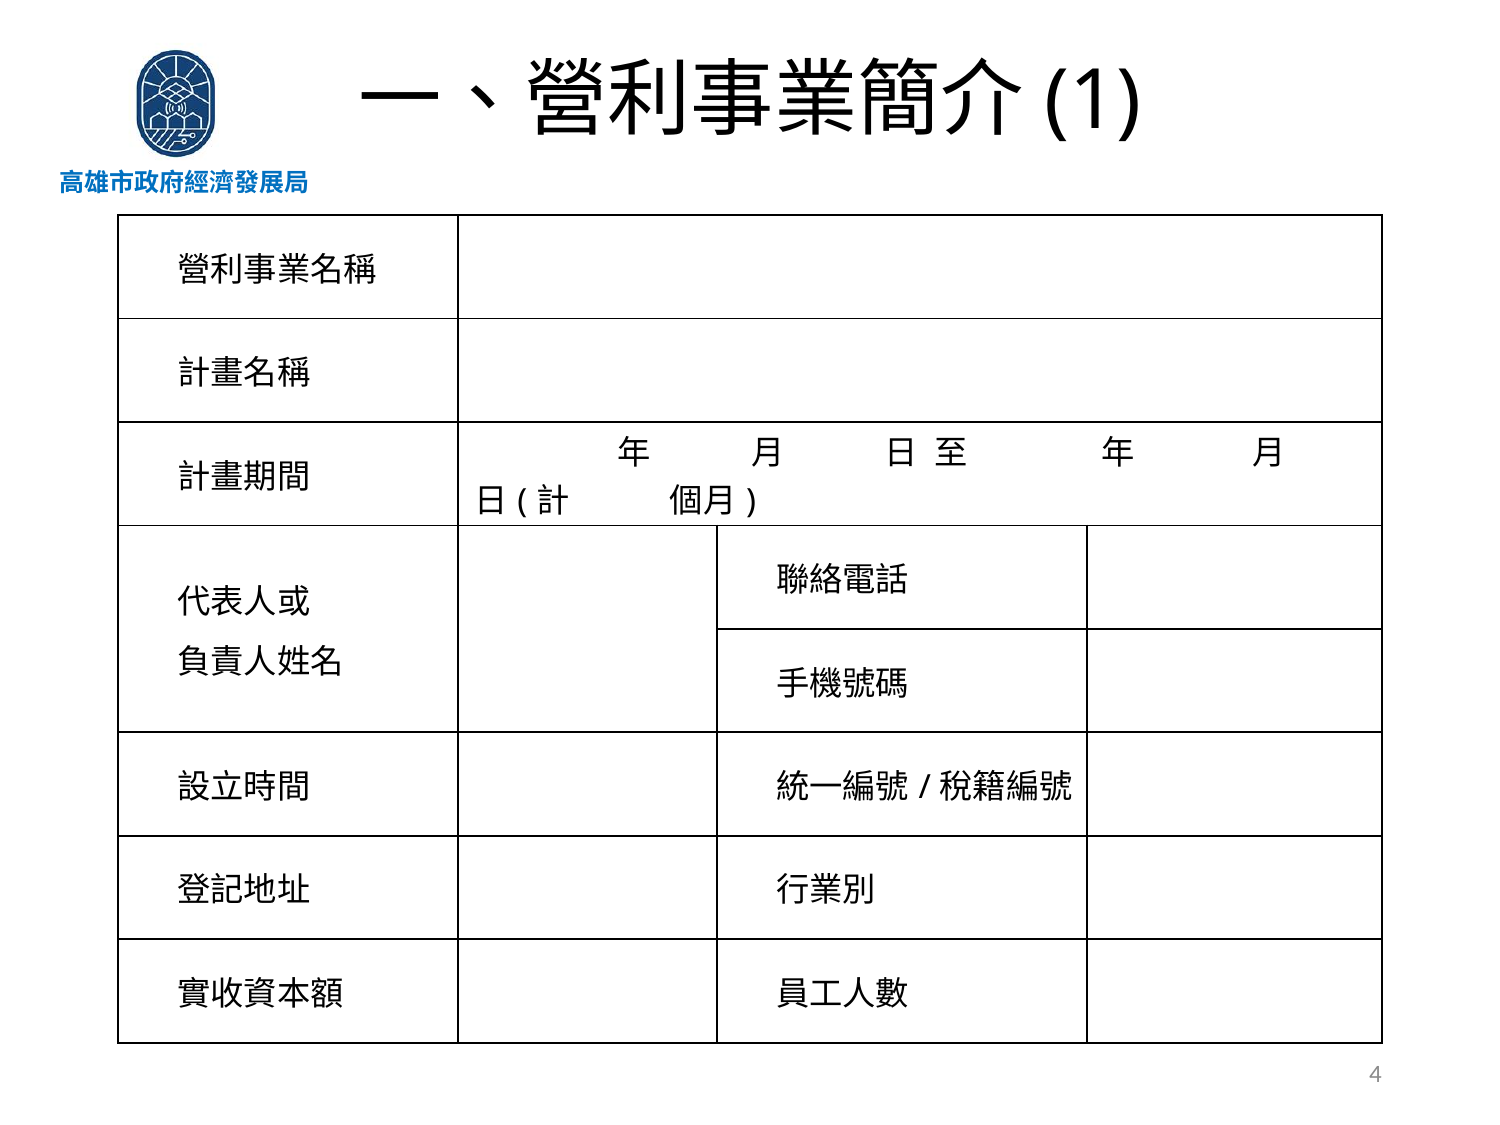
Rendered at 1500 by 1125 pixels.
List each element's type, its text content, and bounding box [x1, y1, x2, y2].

table_cell 聯絡電話 [718, 526, 1086, 628]
table_cell 計畫名稱 [119, 319, 457, 421]
table_cell 計畫期間 [119, 423, 457, 525]
table_cell [1088, 630, 1381, 731]
picture [151, 171, 171, 176]
table_header 營利事業名稱 [119, 216, 457, 318]
table_cell 統一編號/稅籍編號 [718, 733, 1086, 835]
picture [225, 171, 238, 176]
picture [207, 171, 223, 176]
table_cell 登記地址 [119, 837, 457, 938]
picture [105, 171, 120, 176]
table_cell [459, 733, 716, 835]
text_box 一、營利事業簡介(1) [74, 19, 1425, 171]
table_cell [1088, 940, 1381, 1042]
table_cell [459, 940, 716, 1042]
table_cell [1088, 526, 1381, 628]
picture [170, 171, 188, 176]
slide_number <編號> [1059, 1042, 1397, 1103]
table_cell 手機號碼 [718, 630, 1086, 731]
table_cell [459, 837, 716, 938]
table_cell 設立時間 [119, 733, 457, 835]
table_cell 代表人或 負責人姓名 [119, 526, 457, 731]
table_cell 行業別 [718, 837, 1086, 938]
table_cell [459, 526, 716, 731]
table_cell [1088, 837, 1381, 938]
picture [123, 171, 140, 176]
table_cell [1088, 733, 1381, 835]
table_cell 員工人數 [718, 940, 1086, 1042]
table_cell [459, 319, 1381, 421]
table_cell 實收資本額 [119, 940, 457, 1042]
table_cell 年 月 日 至 年 月 日(計 個月) [459, 423, 1381, 525]
table_header [459, 216, 1381, 318]
